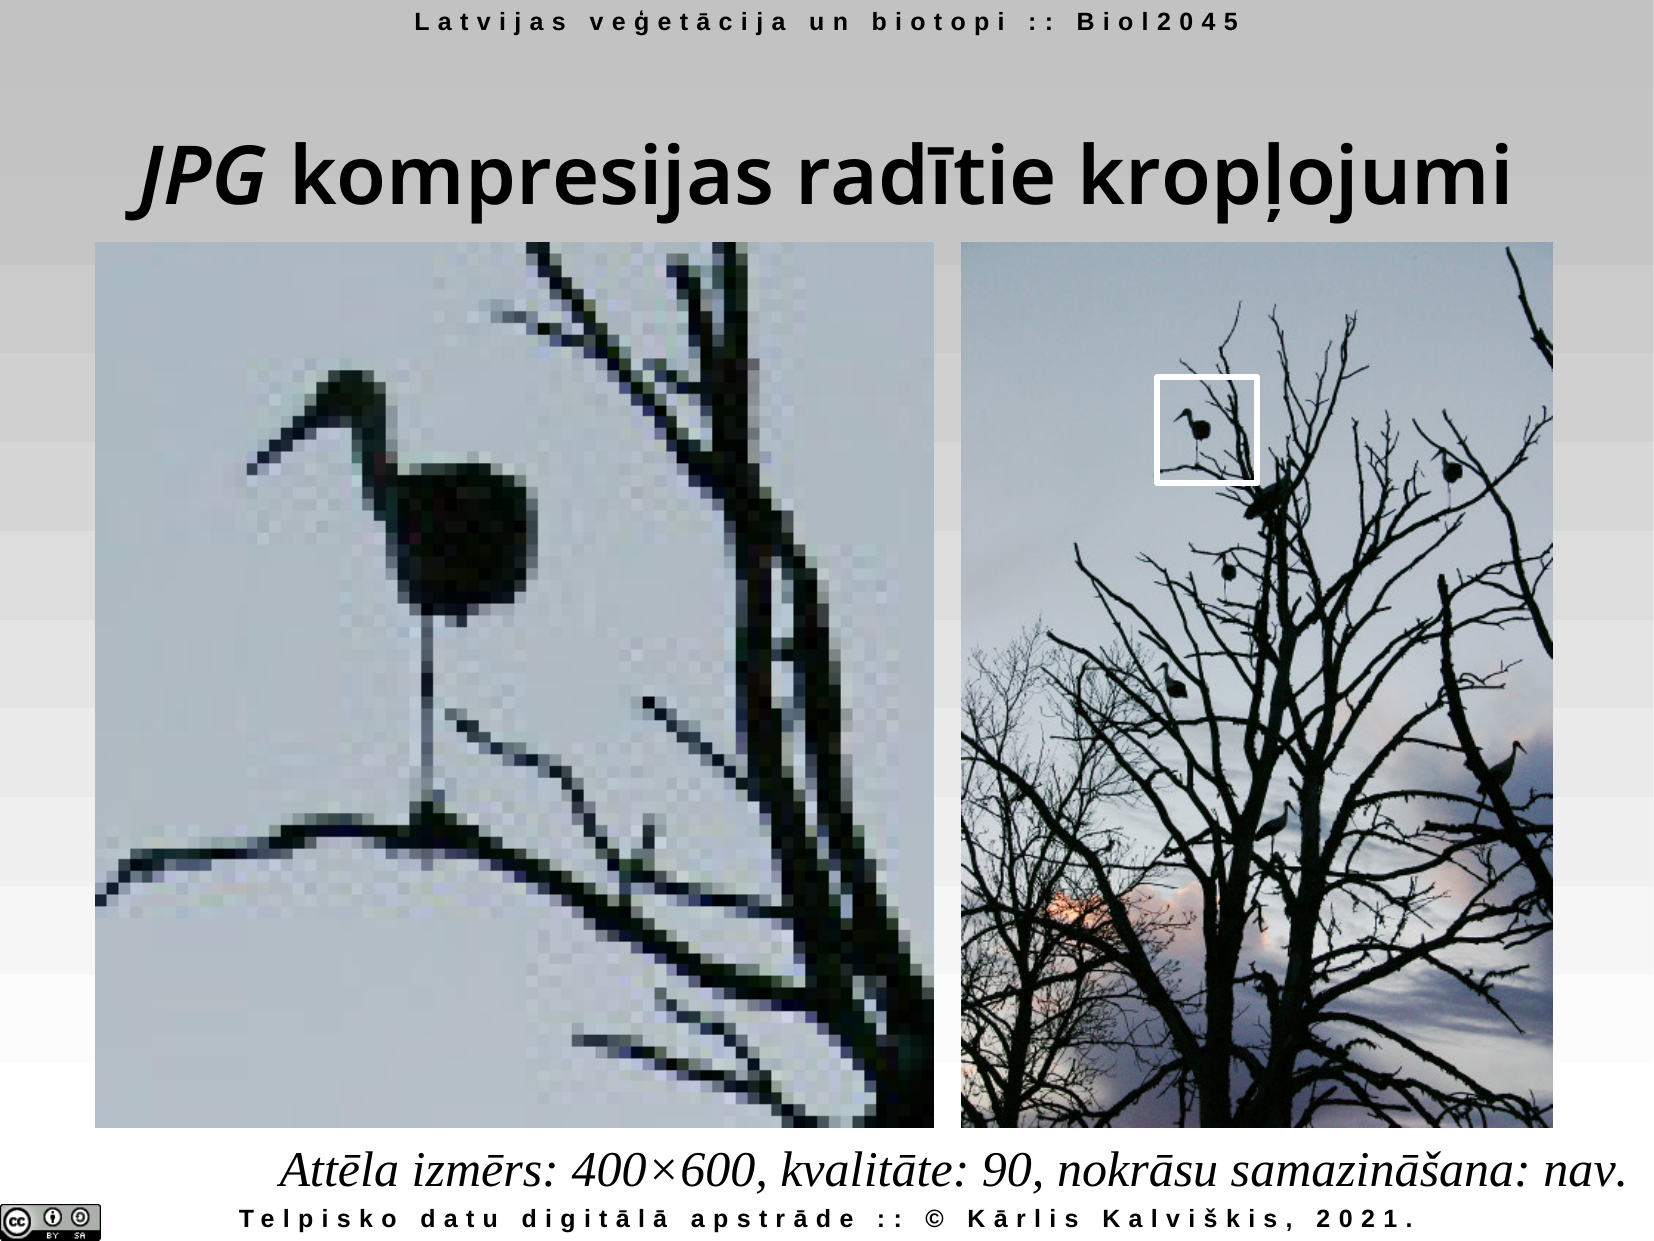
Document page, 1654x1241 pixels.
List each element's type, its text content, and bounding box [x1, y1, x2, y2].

picture [0, 0, 1654, 1241]
title JPG kompresijas radītie kropļojumi [29, 49, 1625, 296]
text_box Attēla izmērs: 400×600, kvalitāte: 90, nokrāsu samazināšana: nav. [279, 1141, 1629, 1198]
